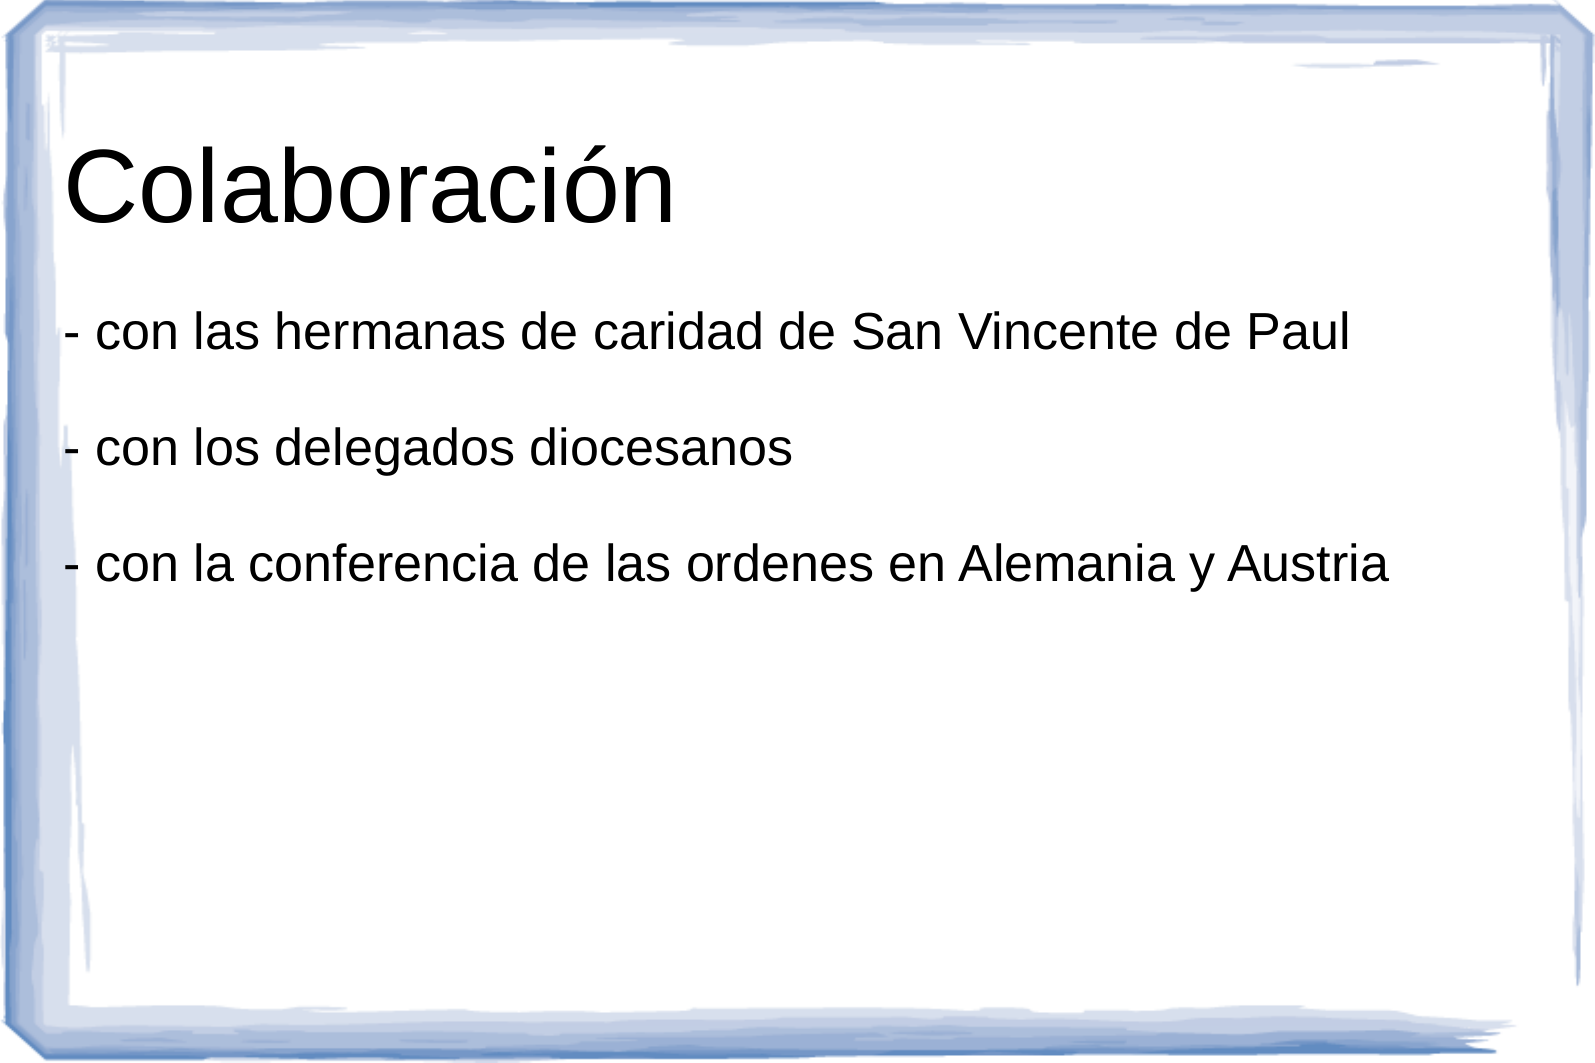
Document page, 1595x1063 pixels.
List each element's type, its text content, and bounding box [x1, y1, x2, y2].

text_box Colaboración - con las hermanas de caridad de San Vincente de Paul - con los delegados diocesanos - con la conferencia de las ordenes en Alemania y Austria [49, 78, 1562, 991]
